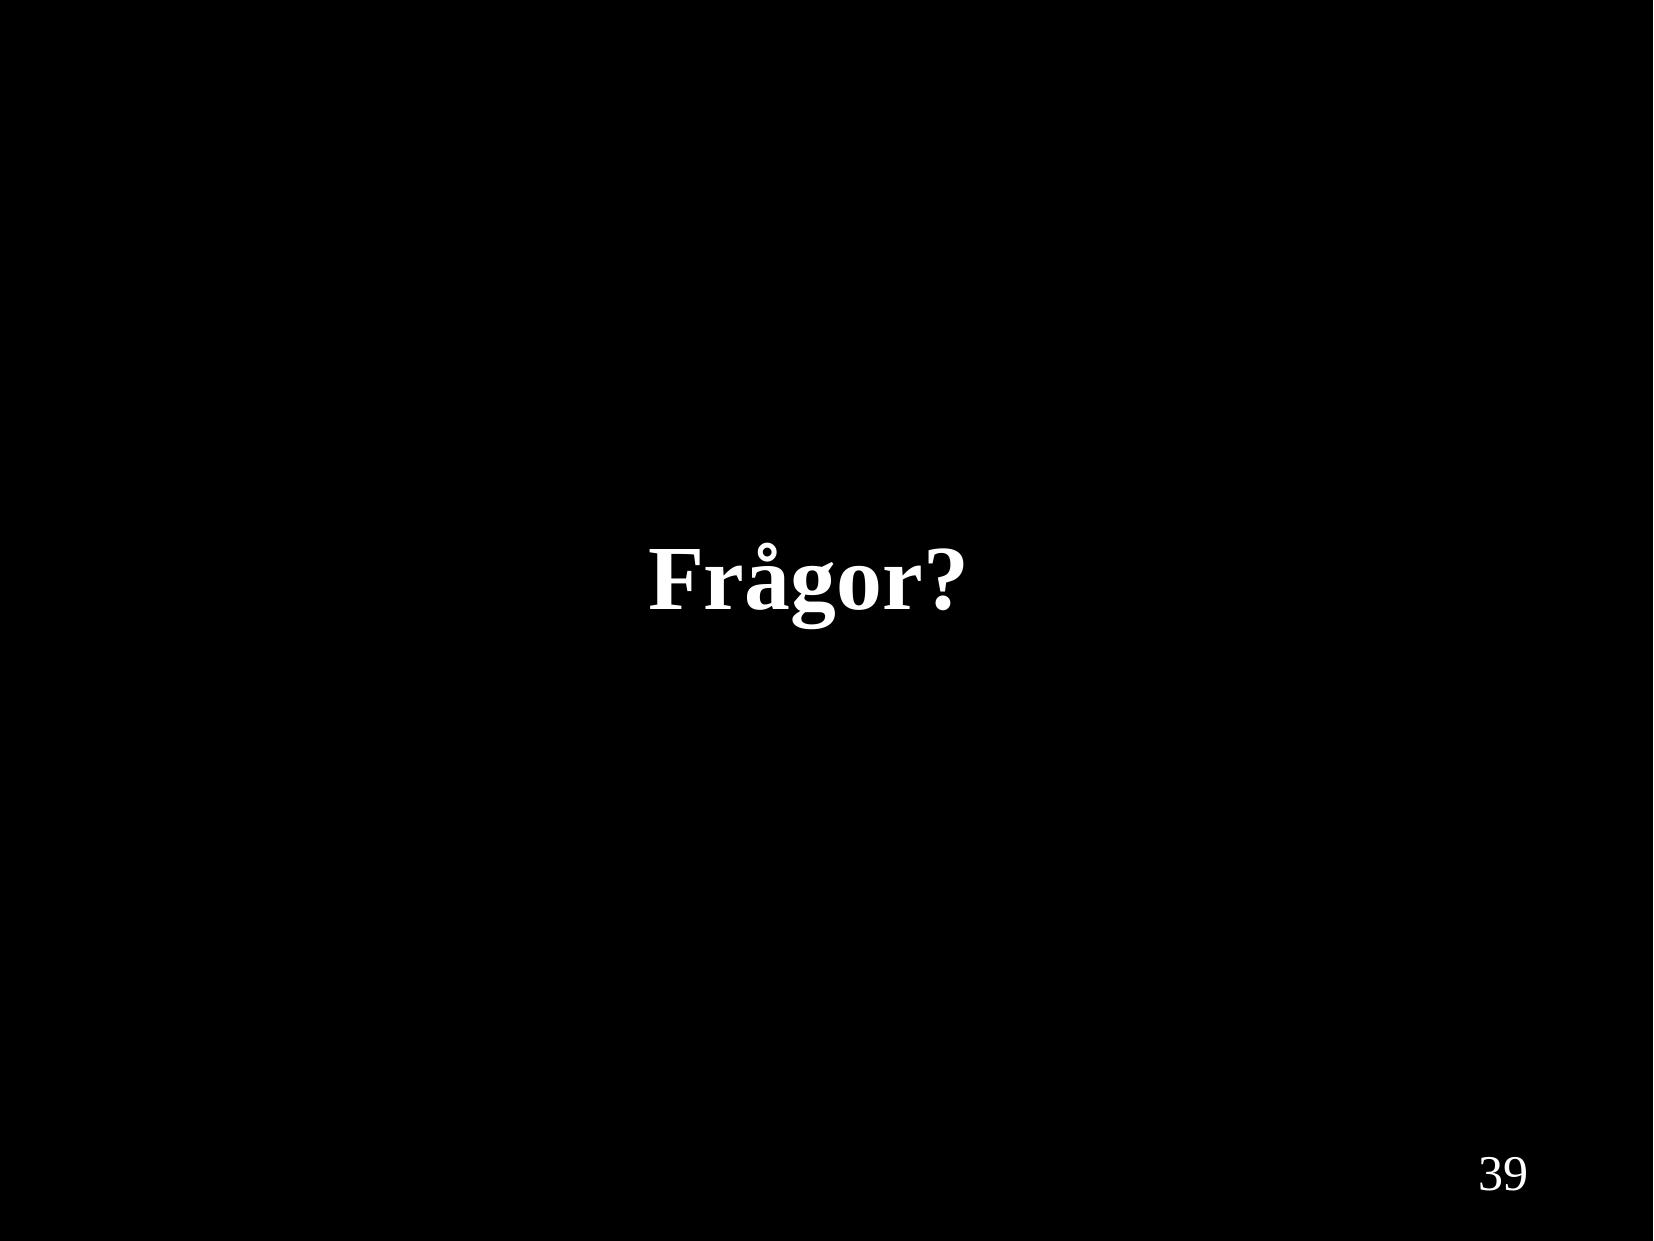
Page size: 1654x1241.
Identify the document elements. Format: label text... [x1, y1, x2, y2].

title Frågor? [83, 458, 1535, 699]
